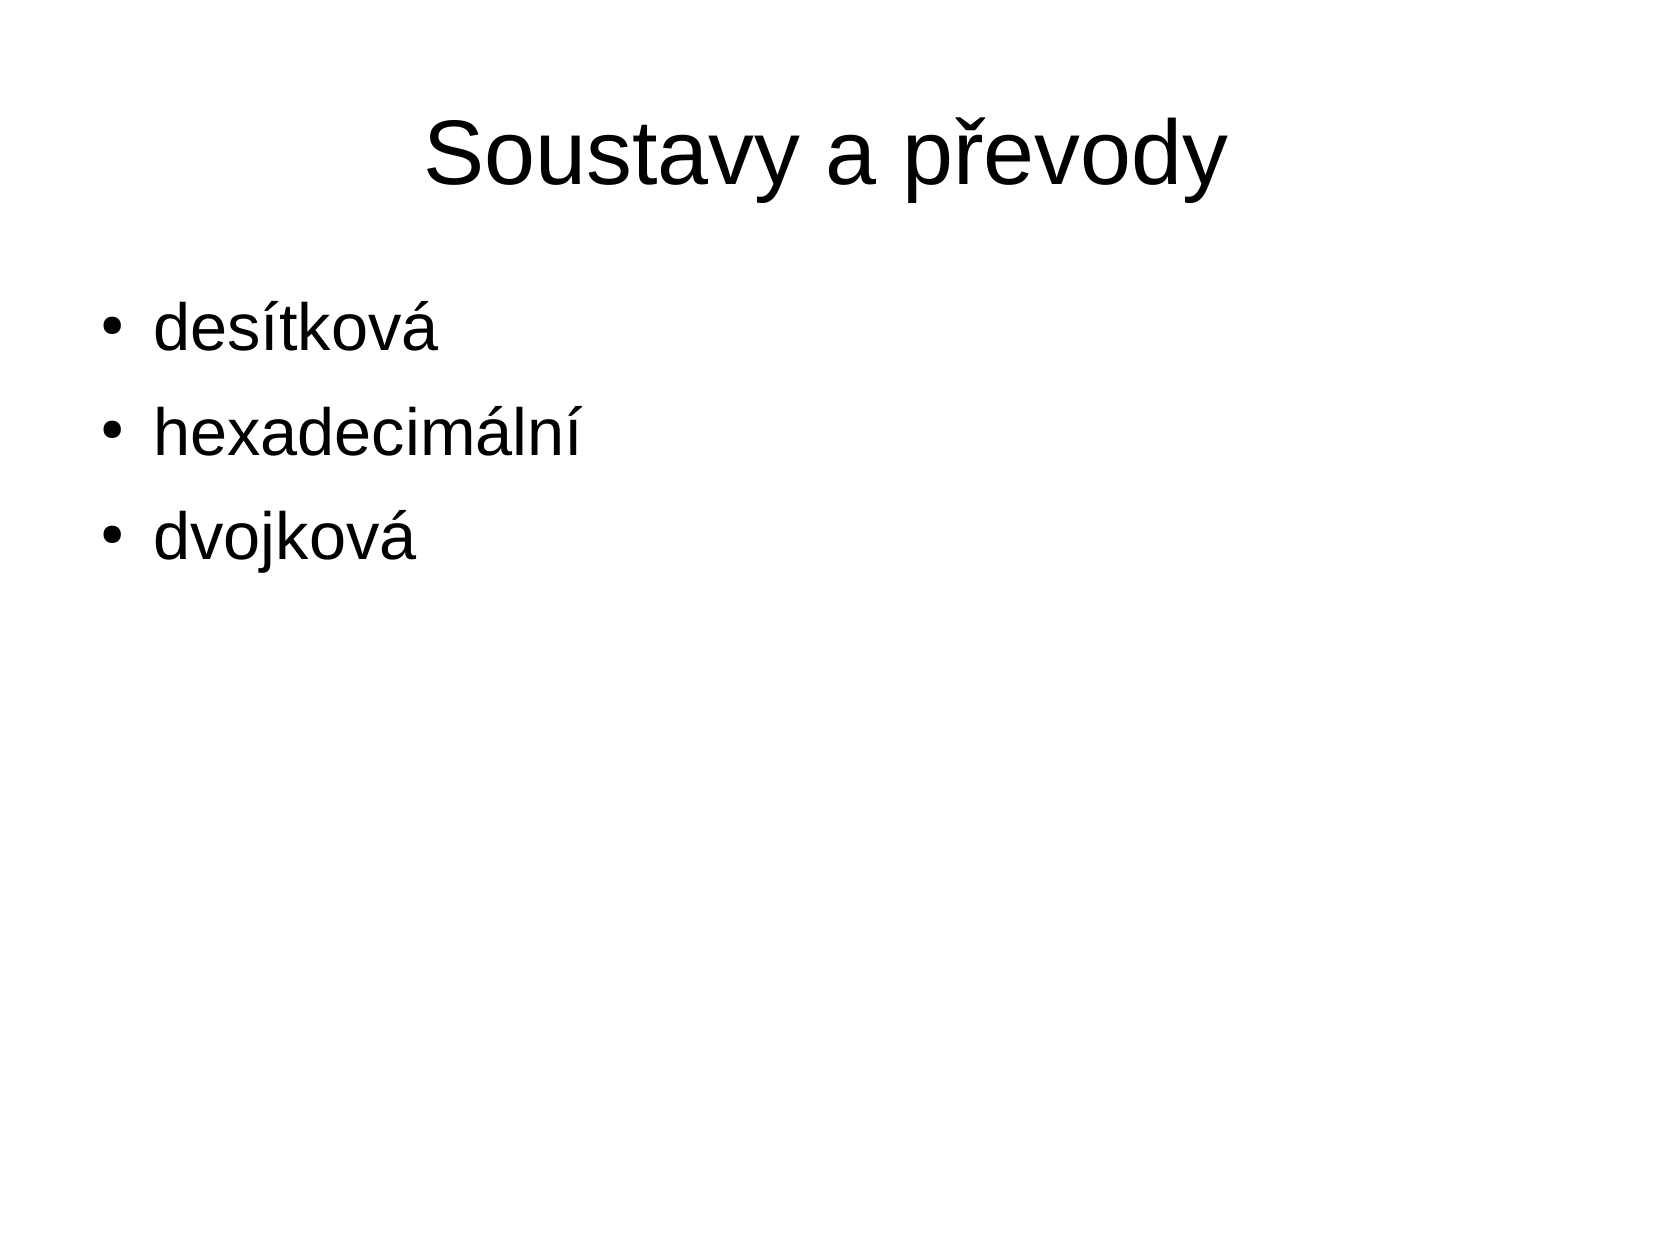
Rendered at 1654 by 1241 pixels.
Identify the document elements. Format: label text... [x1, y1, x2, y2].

title Soustavy a převody [82, 49, 1571, 257]
list desítková hexadecimální dvojková [82, 290, 1571, 1010]
